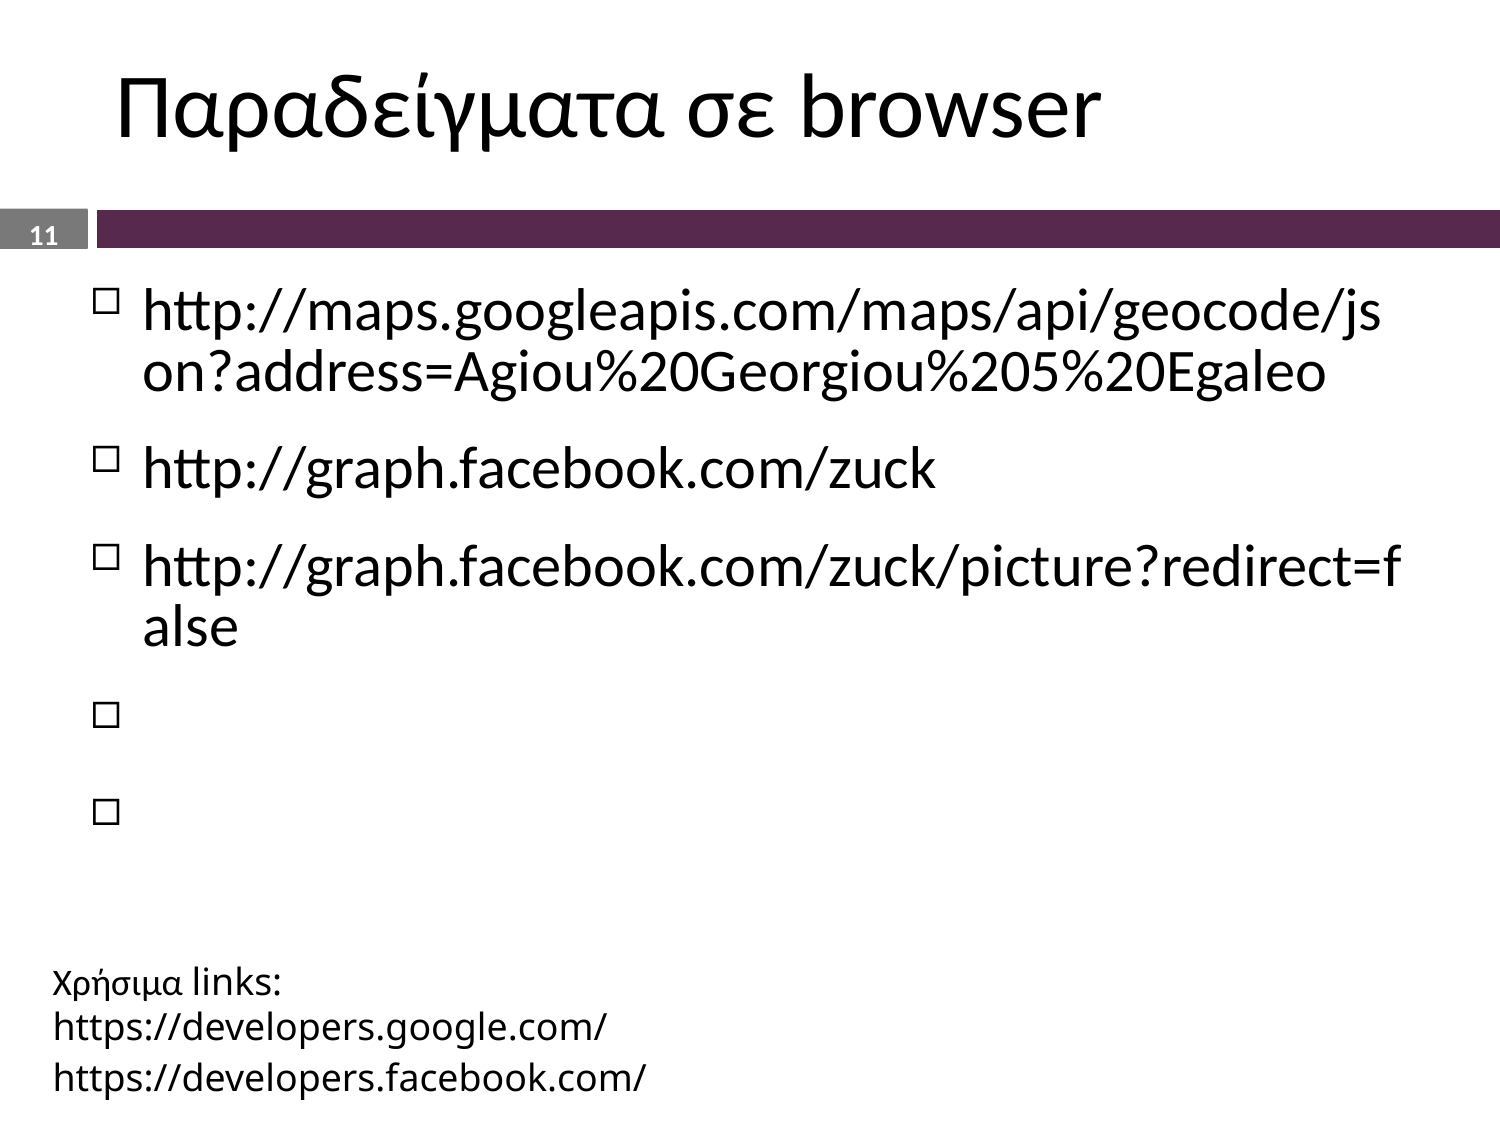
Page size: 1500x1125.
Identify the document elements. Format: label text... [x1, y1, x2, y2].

text_box Χρήσιμα links: https://developers.google.com/ https://developers.facebook.com/ [37, 950, 1251, 1102]
title Παραδείγματα σε browser [100, 19, 1438, 182]
text_box [0, 208, 88, 249]
list http://maps.googleapis.com/maps/api/geocode/json?address=Agiou%20Georgiou%205%20Egaleo http://graph.facebook.com/zuck http://graph.facebook.com/zuck/picture?redirect=false [75, 262, 1426, 938]
